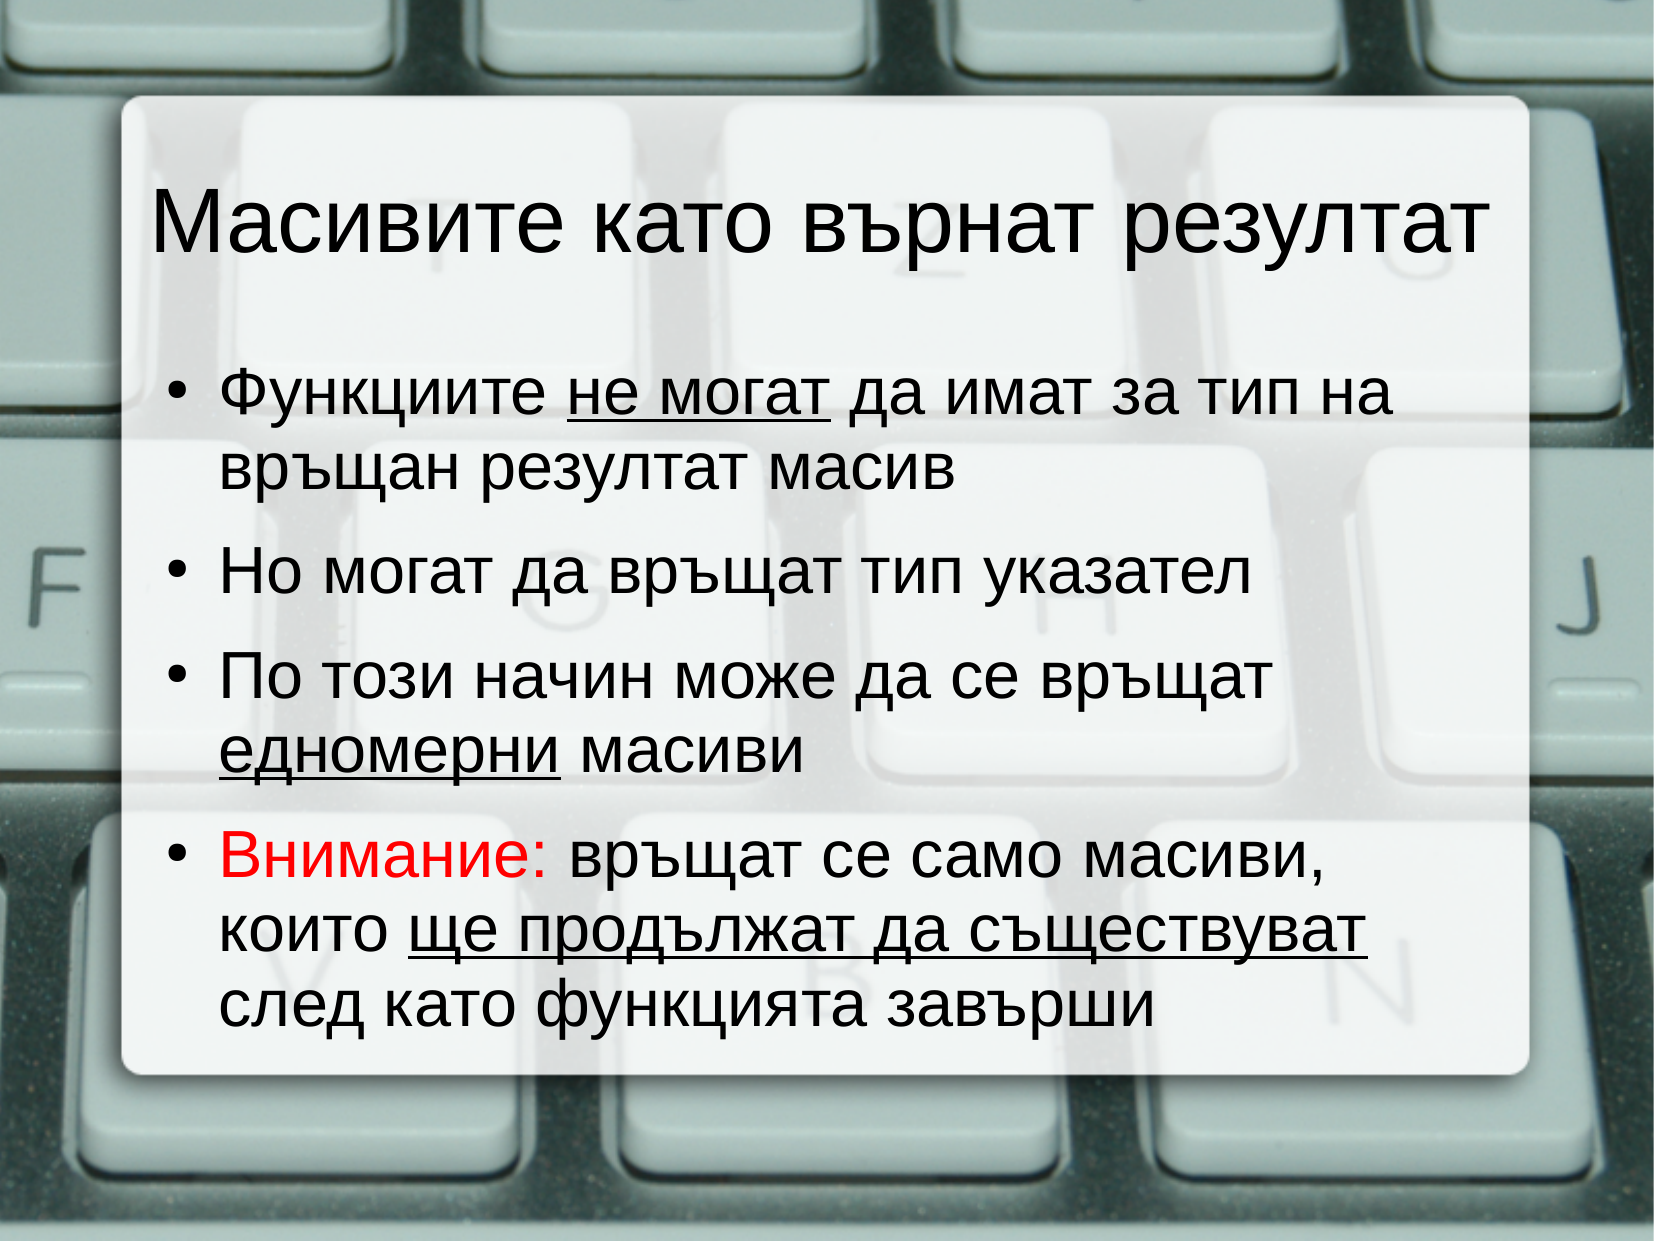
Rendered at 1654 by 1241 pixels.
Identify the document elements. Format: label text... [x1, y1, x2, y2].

title Масивите като върнат резултат [135, 117, 1506, 325]
list Функциите не могат да имат за тип на връщан резултат масив Но могат да връщат тип указател По този начин може да се връщат едномерни масиви Внимание: връщат се само масиви, които ще продължат да съществуват след като функцията завърши [147, 354, 1506, 1074]
picture [0, 0, 1654, 1241]
